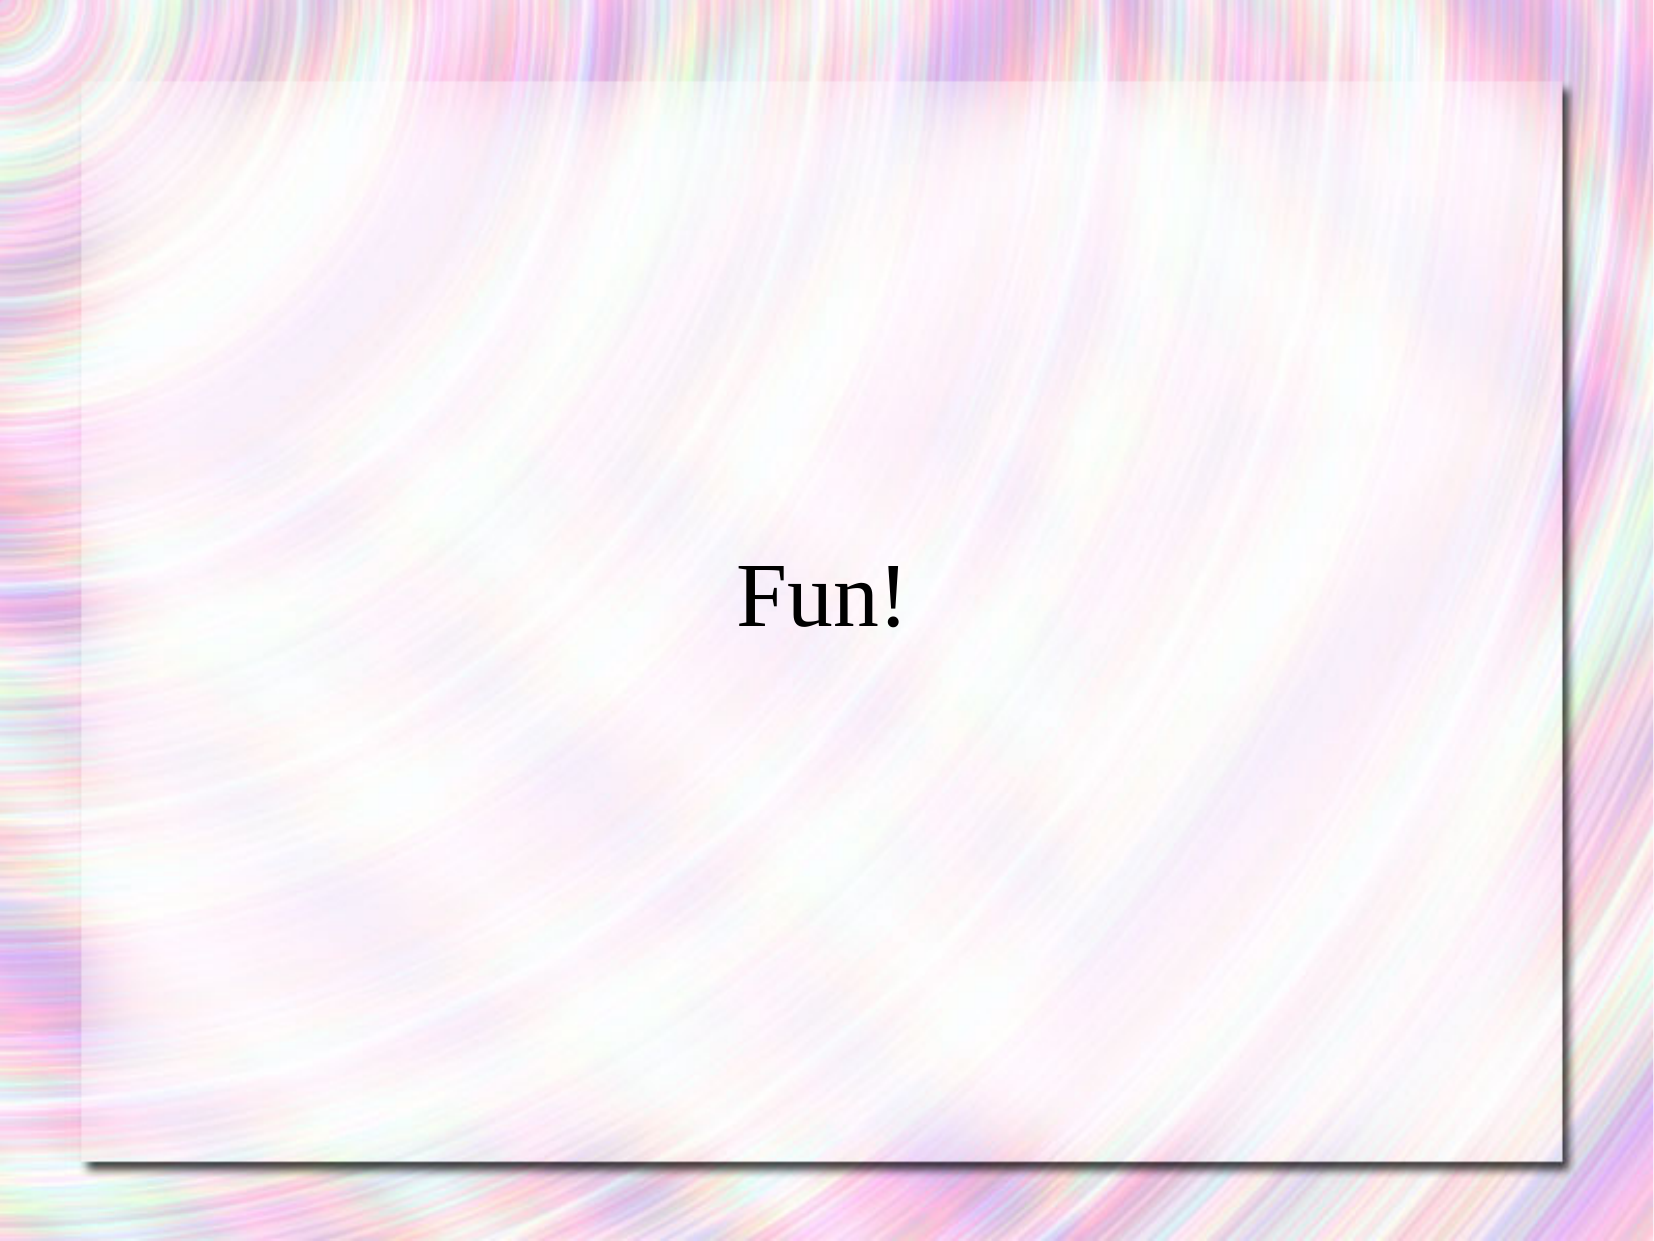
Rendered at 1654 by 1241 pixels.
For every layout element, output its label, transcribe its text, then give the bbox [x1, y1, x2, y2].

title Fun! [112, 477, 1534, 713]
picture [0, 0, 1654, 1241]
